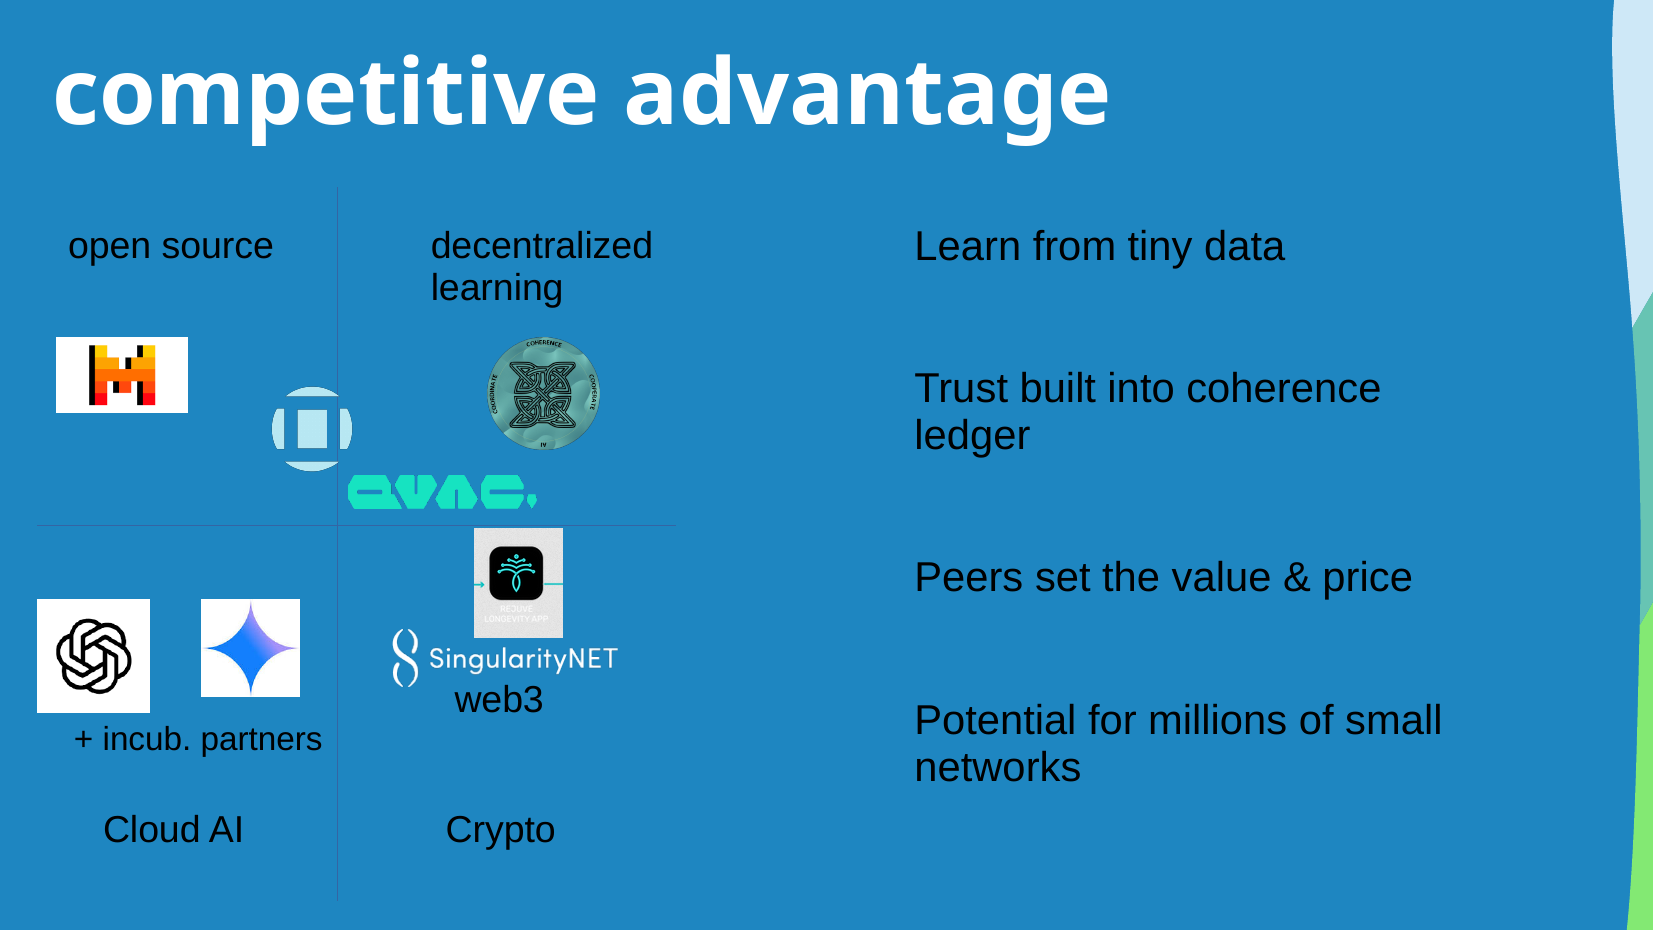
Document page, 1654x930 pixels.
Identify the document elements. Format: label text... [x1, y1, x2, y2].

text_box Crypto [430, 801, 643, 859]
text_box open source [53, 216, 354, 274]
text_box Learn from tiny data Trust built into coherence ledger Peers set the value & price Potential for millions of small networks [899, 215, 1462, 816]
text_box decentralized learning [416, 216, 717, 316]
picture [201, 599, 300, 697]
text_box web3 [439, 671, 740, 729]
picture [257, 374, 537, 509]
text_box Cloud AI [88, 801, 300, 859]
text_box competitive advantage [37, 25, 1162, 150]
picture [56, 337, 188, 413]
picture [37, 599, 150, 713]
picture [487, 337, 600, 450]
picture [392, 528, 618, 687]
text_box + incub. partners [59, 712, 360, 765]
